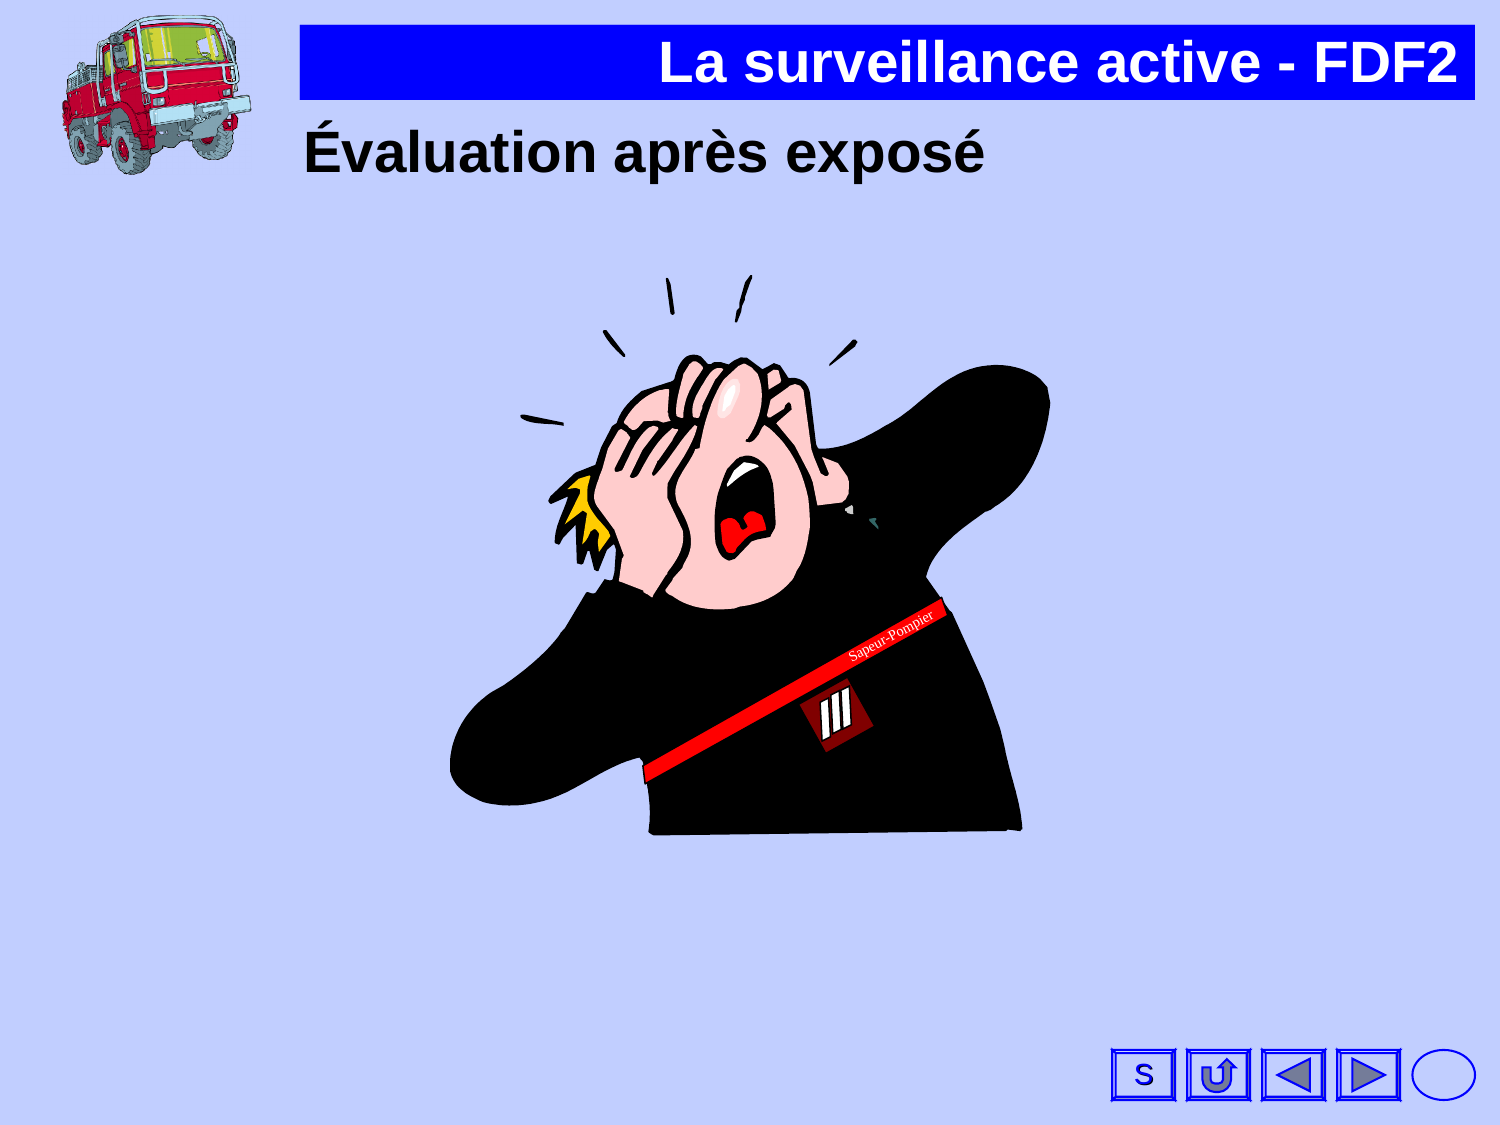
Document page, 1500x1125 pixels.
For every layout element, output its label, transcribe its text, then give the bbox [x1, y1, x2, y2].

text_box La surveillance active - FDF2 [299, 24, 1475, 100]
text_box [734, 275, 753, 323]
text_box [450, 354, 1051, 836]
text_box [602, 330, 626, 357]
text_box [829, 339, 858, 367]
text_box [520, 414, 564, 426]
text_box Évaluation après exposé [288, 112, 1003, 193]
text_box [1412, 1049, 1476, 1101]
text_box Sapeur-Pompier [829, 592, 954, 680]
text_box [665, 277, 675, 315]
